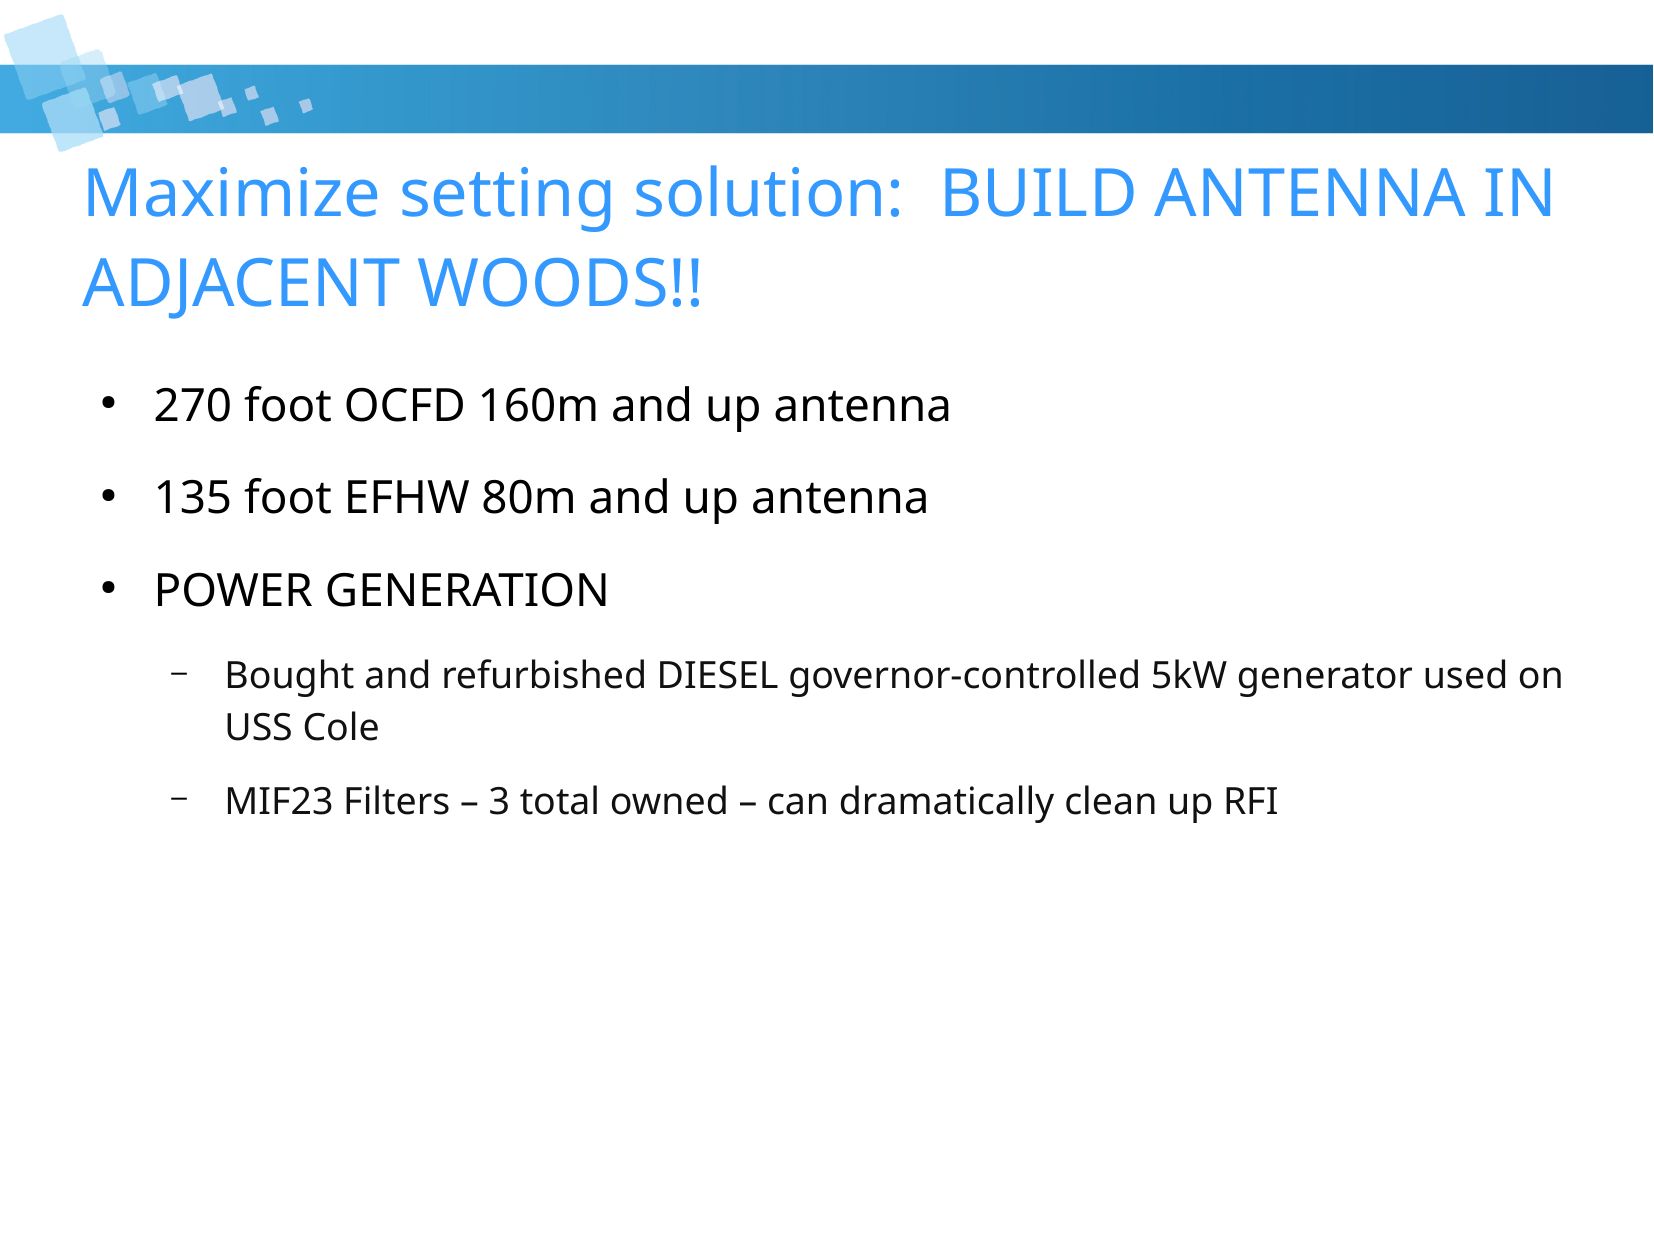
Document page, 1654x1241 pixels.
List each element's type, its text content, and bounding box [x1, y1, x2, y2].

picture [0, 0, 1653, 1238]
list 270 foot OCFD 160m and up antenna 135 foot EFHW 80m and up antenna POWER GENERATION Bought and refurbished DIESEL governor-controlled 5kW generator used on USS Cole MIF23 Filters – 3 total owned – can dramatically clean up RFI [82, 372, 1571, 1093]
title Maximize setting solution: BUILD ANTENNA IN ADJACENT WOODS!! [82, 132, 1571, 340]
